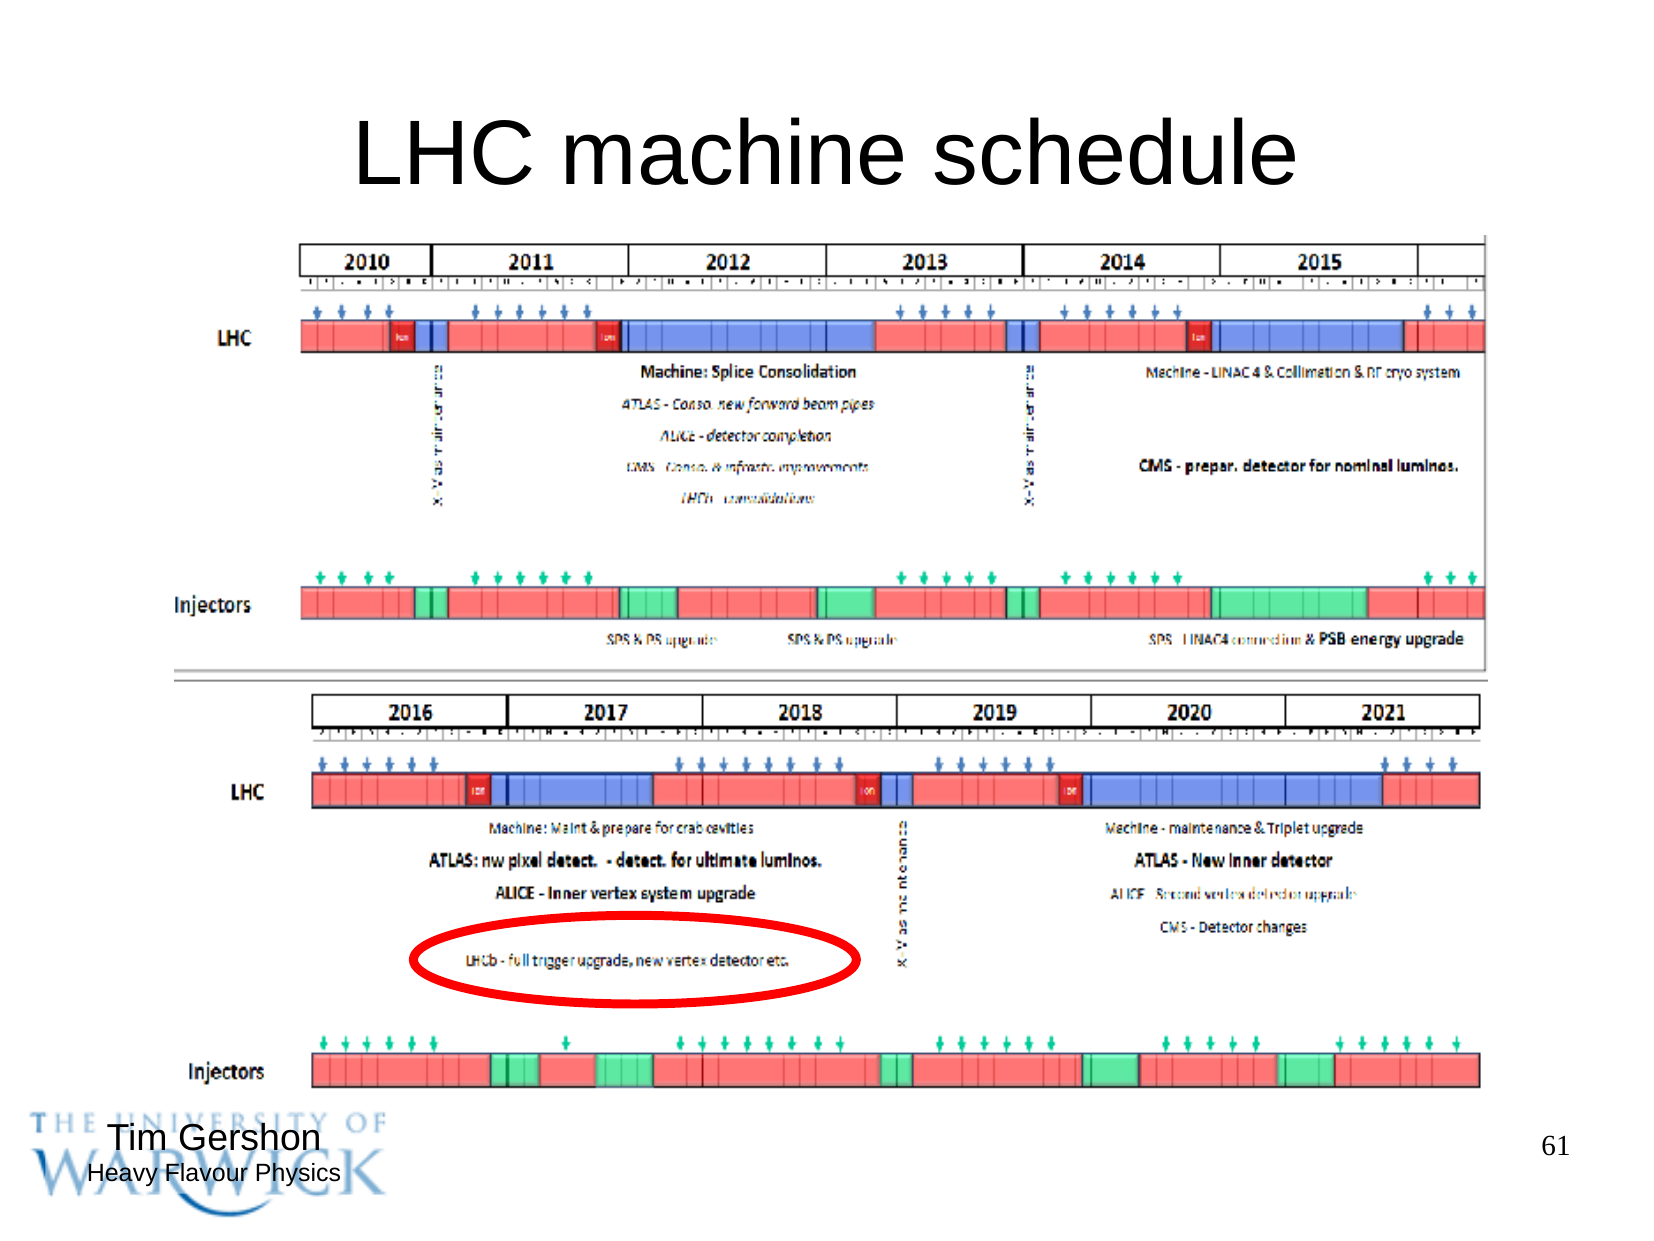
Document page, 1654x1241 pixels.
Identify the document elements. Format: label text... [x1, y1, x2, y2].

text_box Tim Gershon Heavy Flavour Physics [45, 1108, 383, 1194]
picture [19, 235, 1488, 1232]
title LHC machine schedule [82, 49, 1571, 257]
